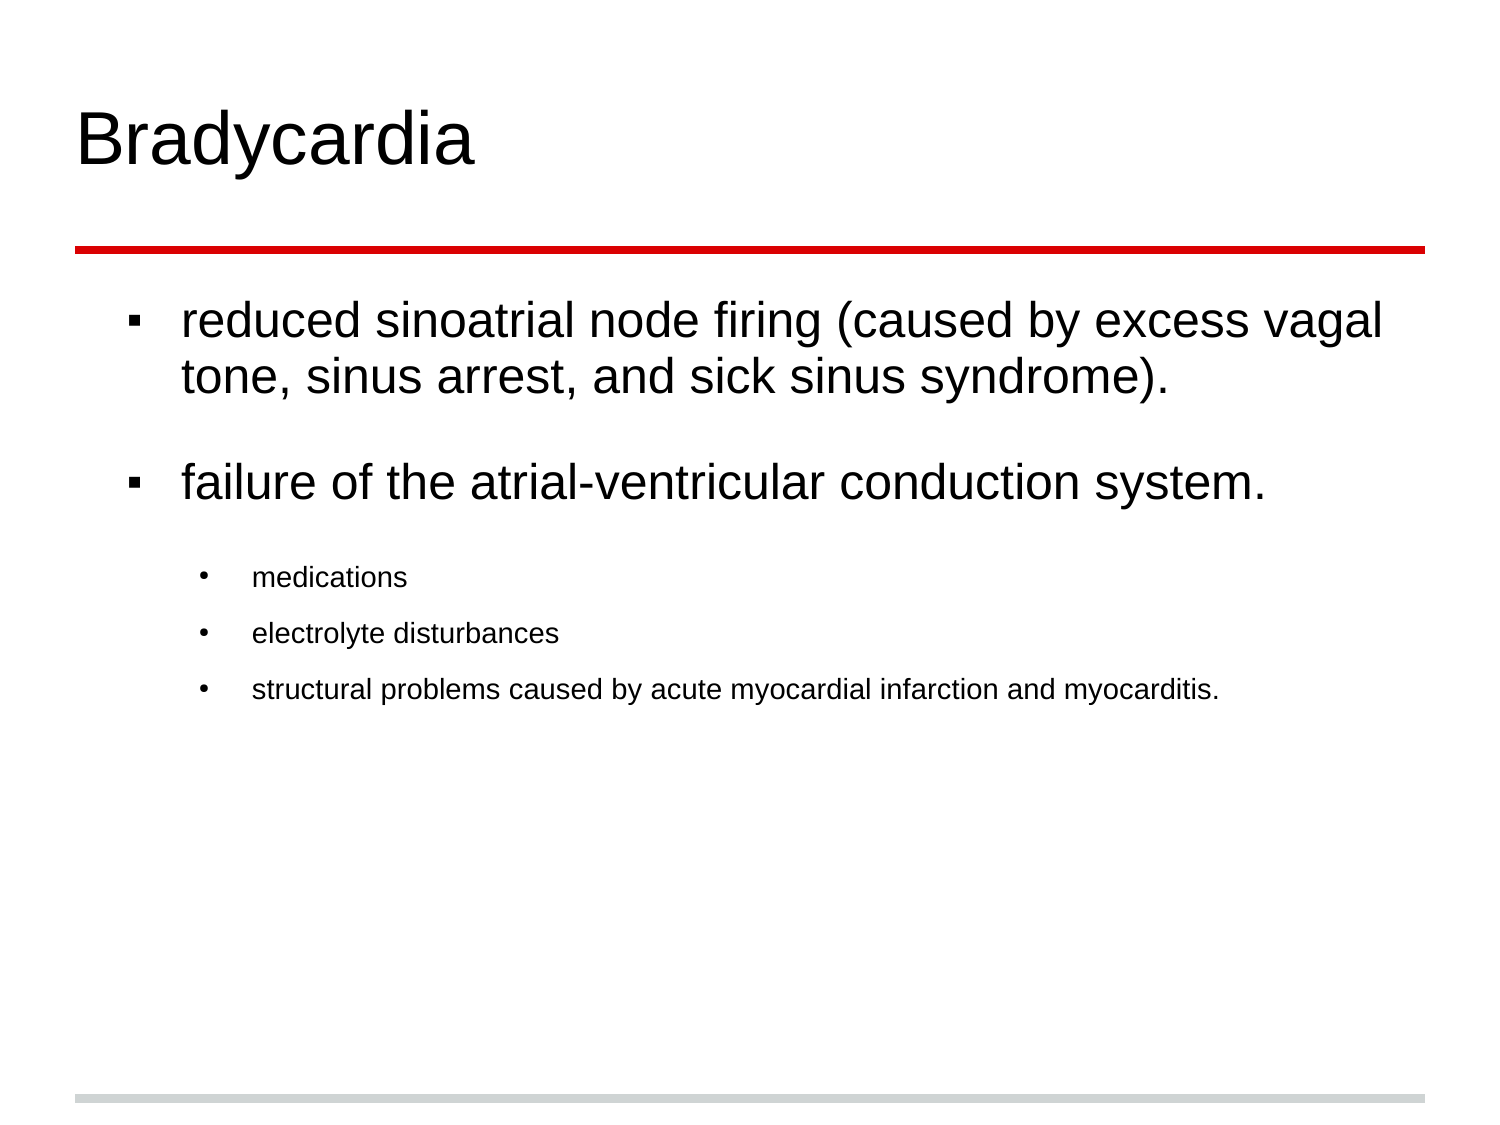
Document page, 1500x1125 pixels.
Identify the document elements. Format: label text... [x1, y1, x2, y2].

list reduced sinoatrial node firing (caused by excess vagal tone, sinus arrest, and sick sinus syndrome). failure of the atrial-ventricular conduction system. medications electrolyte disturbances structural problems caused by acute myocardial infarction and myocarditis. [110, 292, 1415, 1021]
title Bradycardia [75, 44, 1425, 233]
